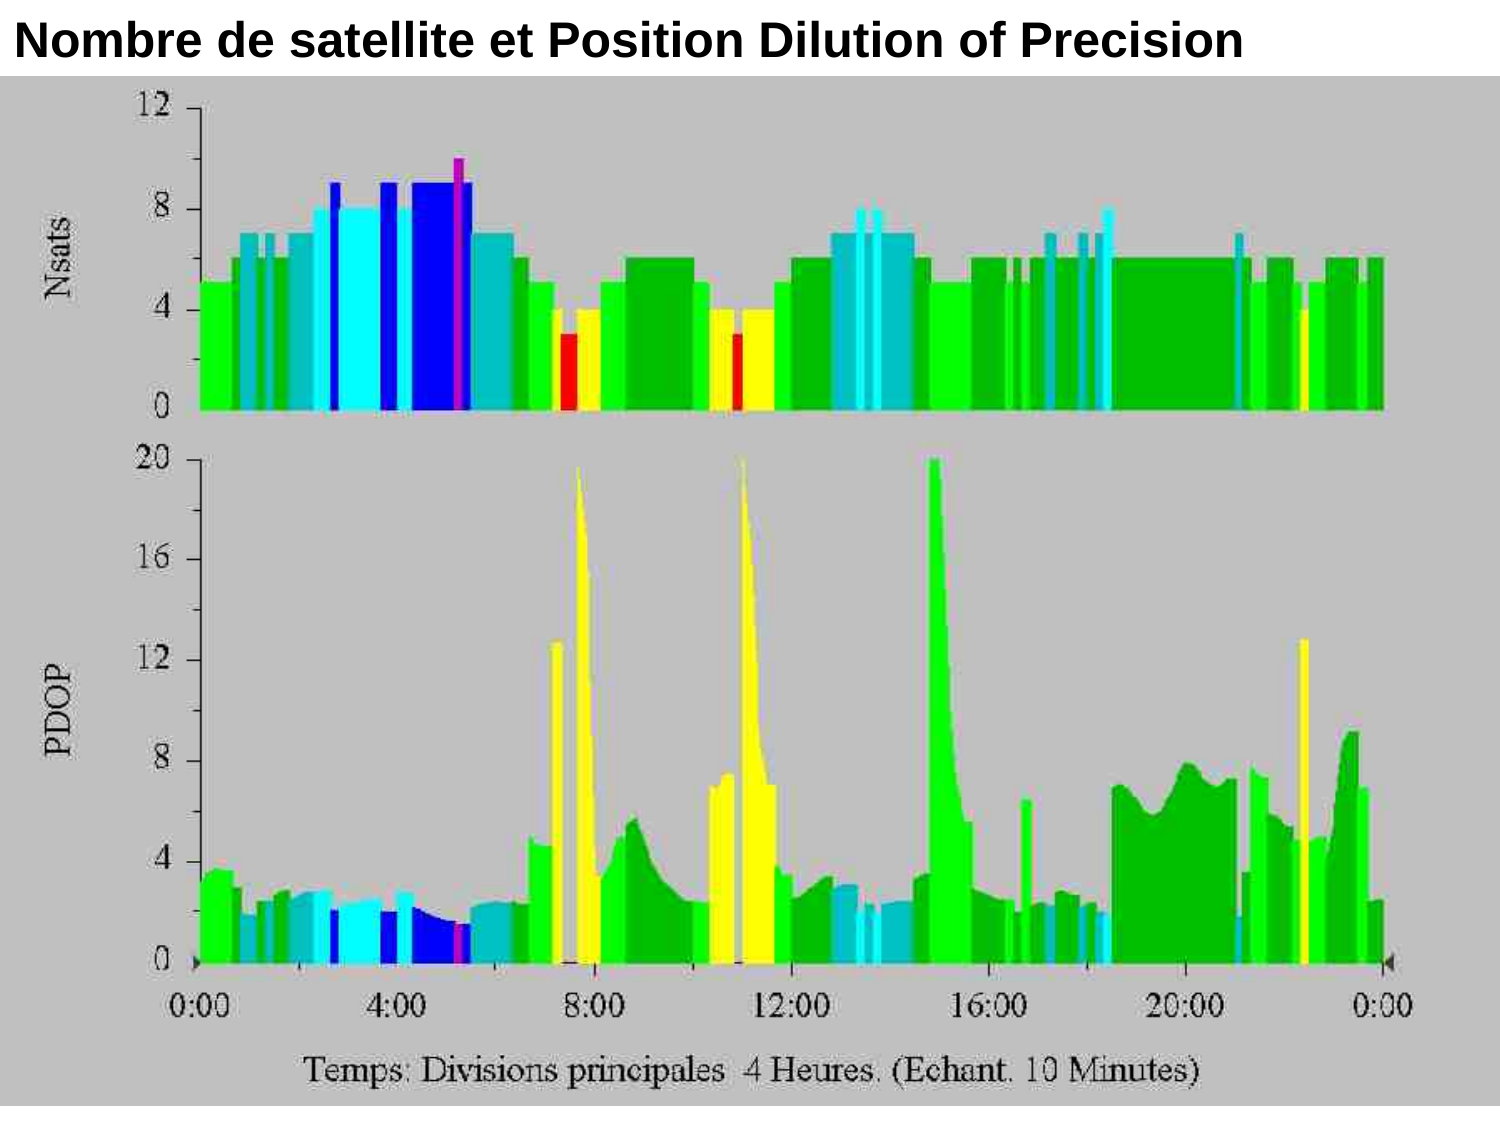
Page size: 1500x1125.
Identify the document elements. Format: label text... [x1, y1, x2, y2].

picture [0, 76, 1500, 1106]
text_box Nombre de satellite et Position Dilution of Precision [0, 0, 1261, 76]
